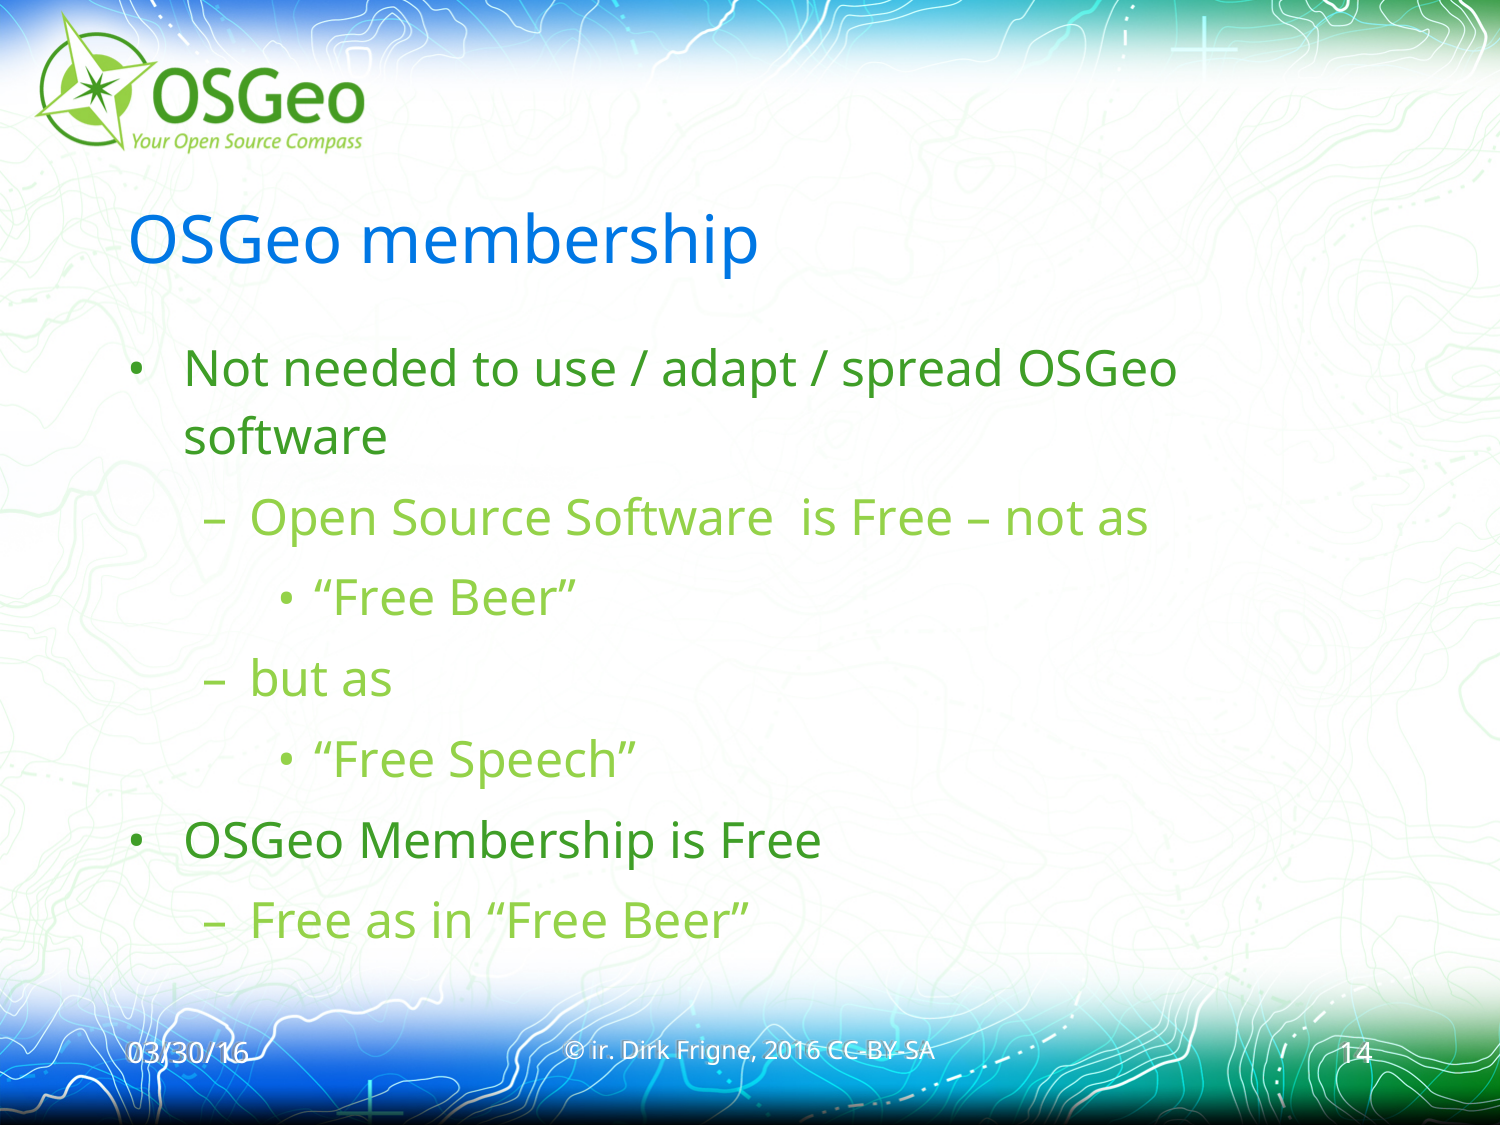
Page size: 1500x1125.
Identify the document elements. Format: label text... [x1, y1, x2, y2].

title OSGeo membership [112, 187, 1388, 288]
picture [0, 0, 1500, 1125]
list Not needed to use / adapt / spread OSGeo software Open Source Software is Free – not as “Free Beer” but as “Free Speech” OSGeo Membership is Free Free as in “Free Beer” [112, 324, 1388, 1000]
